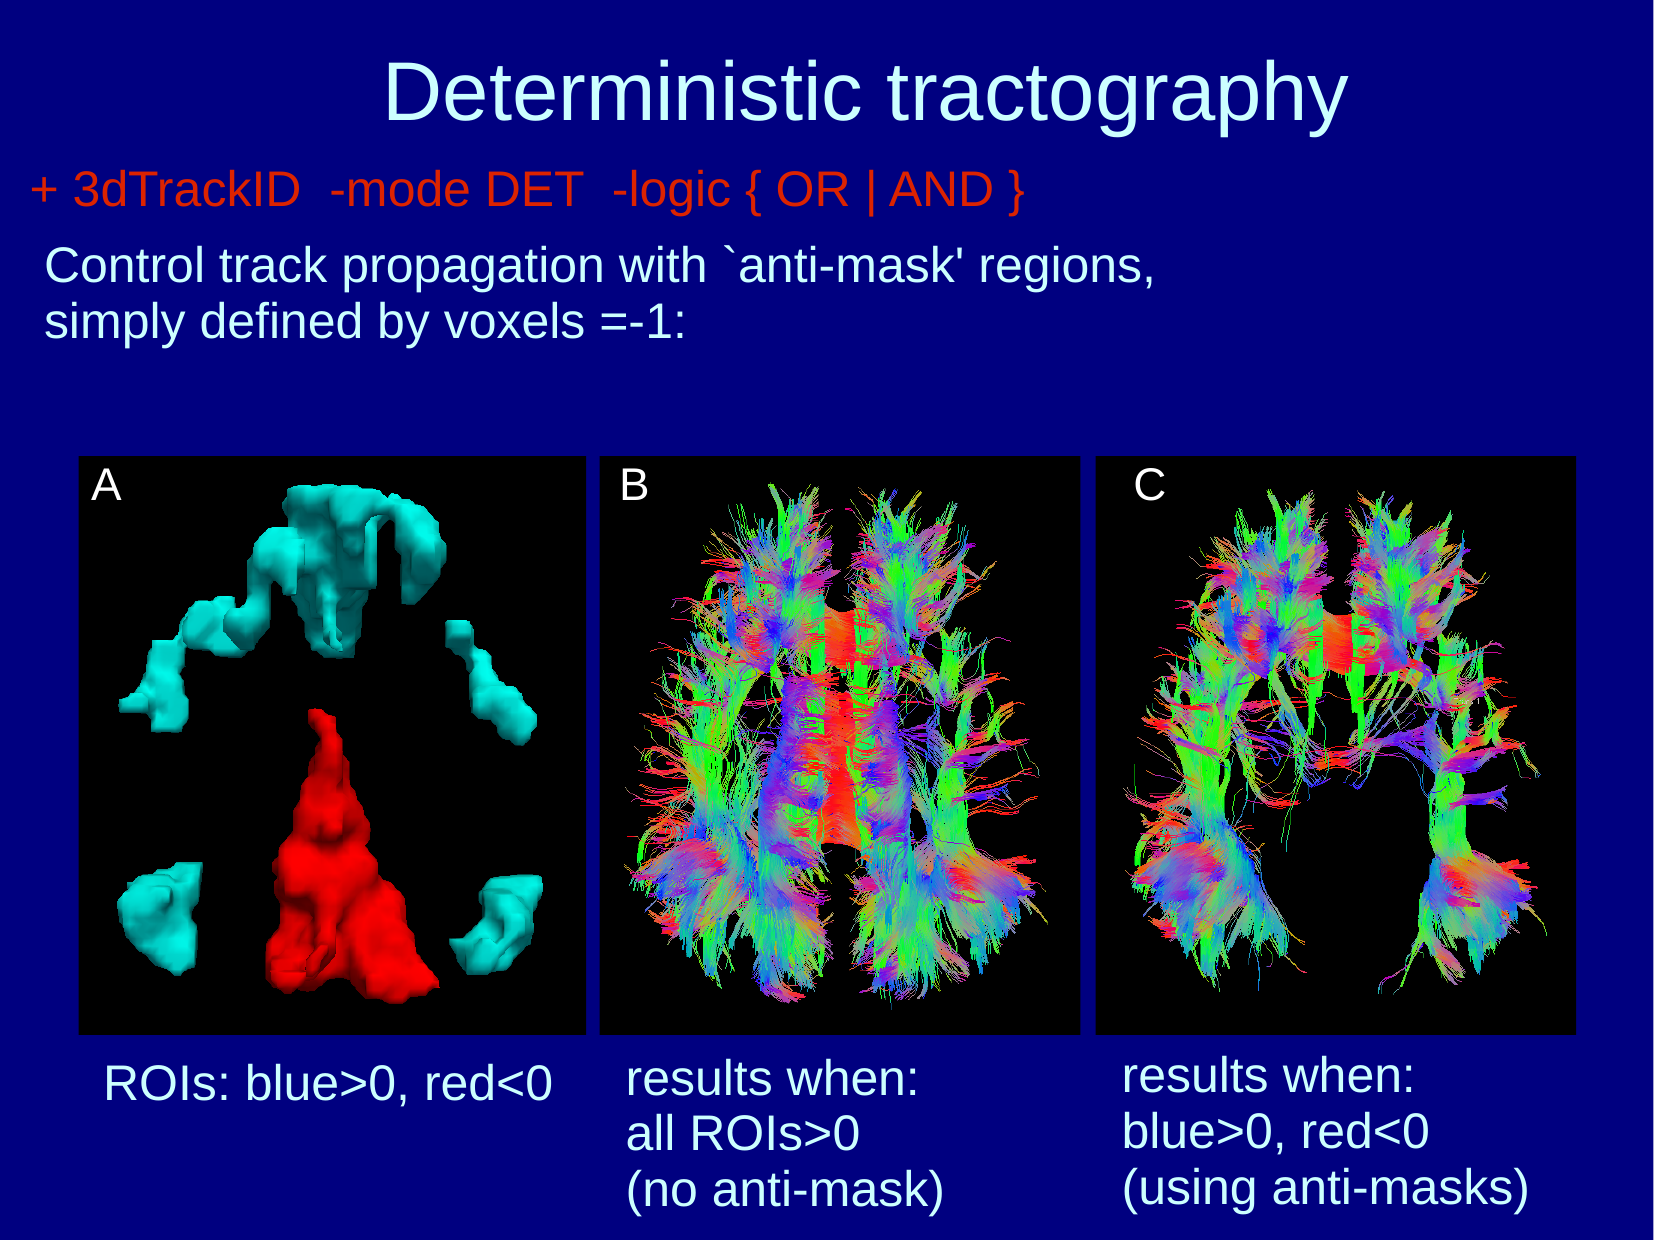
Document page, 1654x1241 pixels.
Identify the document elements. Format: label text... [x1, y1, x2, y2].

text_box B [604, 451, 717, 550]
picture [599, 456, 1081, 1035]
text_box Control track propagation with `anti-mask' regions, simply defined by voxels =-1: [29, 230, 1187, 357]
text_box results when: all ROIs>0 (no anti-mask) [610, 1042, 1075, 1225]
text_box A [76, 451, 189, 550]
title Deterministic tractography [106, 23, 1627, 160]
text_box C [1118, 451, 1233, 550]
picture [1095, 456, 1577, 1035]
text_box ROIs: blue>0, red<0 [88, 1048, 569, 1119]
text_box + 3dTrackID -mode DET -logic { OR | AND } [14, 153, 1041, 281]
text_box results when: blue>0, red<0 (using anti-masks) [1106, 1040, 1571, 1223]
picture [78, 456, 587, 1035]
